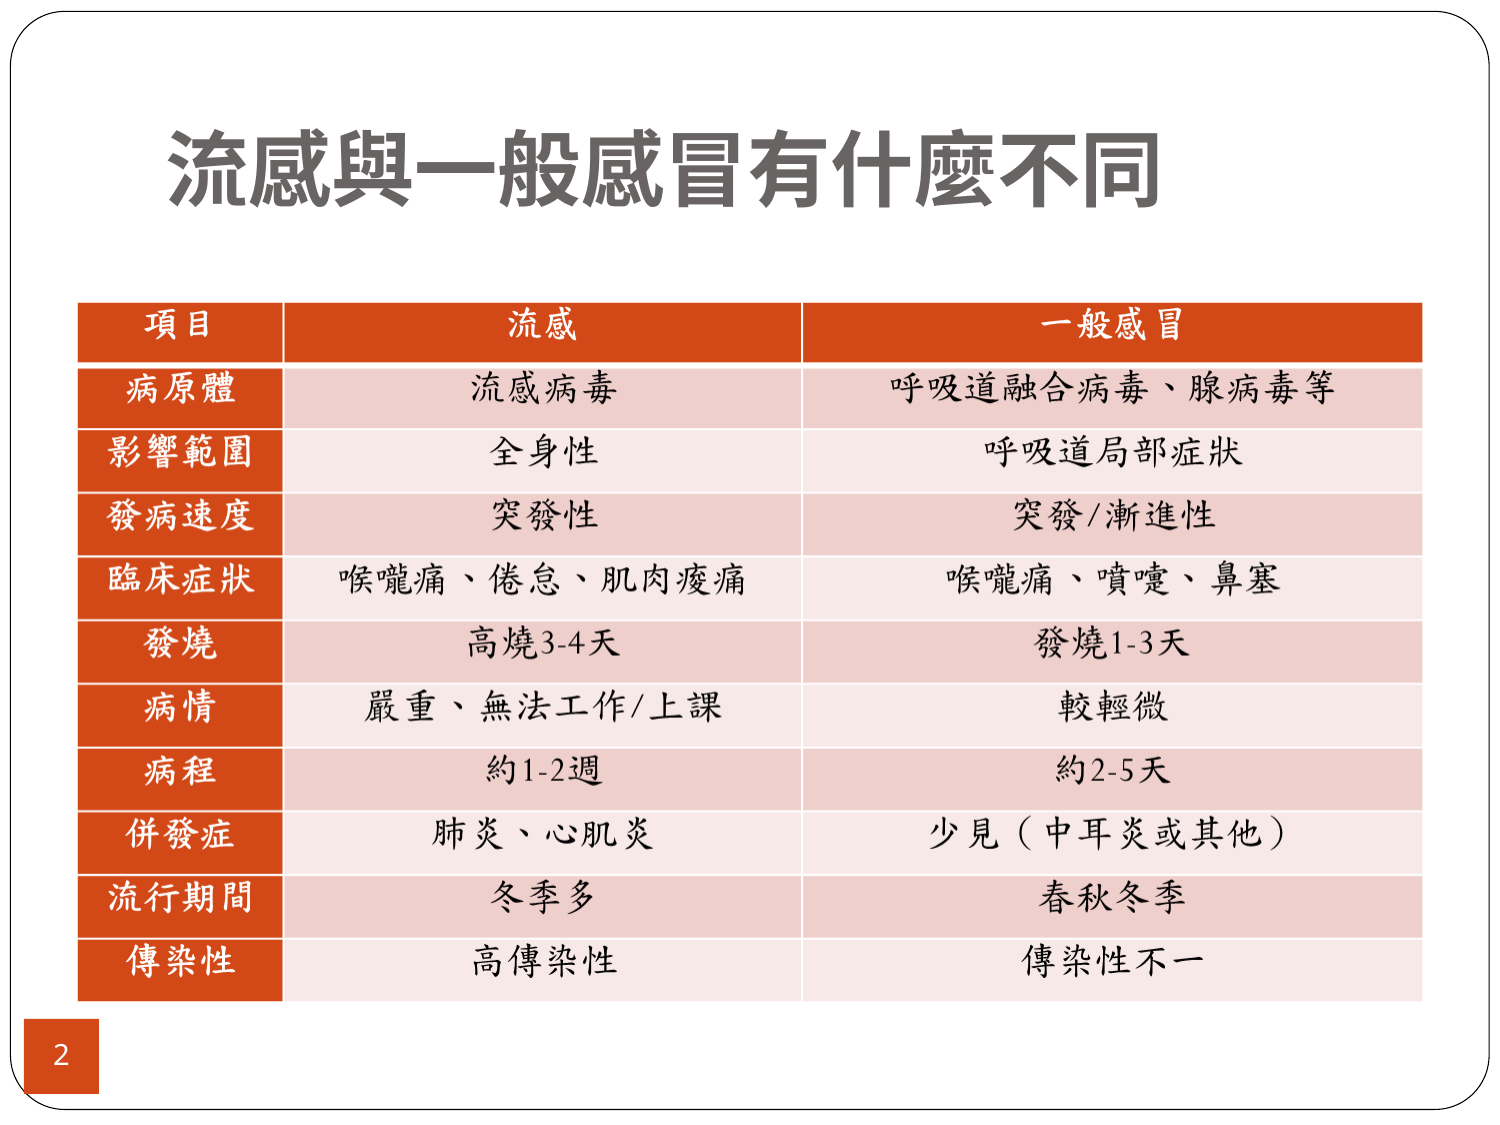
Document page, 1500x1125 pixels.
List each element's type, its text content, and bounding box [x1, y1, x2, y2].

text_box [23, 1018, 99, 1094]
title 流感與一般感冒有什麼不同 [150, 45, 1426, 233]
picture [76, 288, 1424, 1006]
